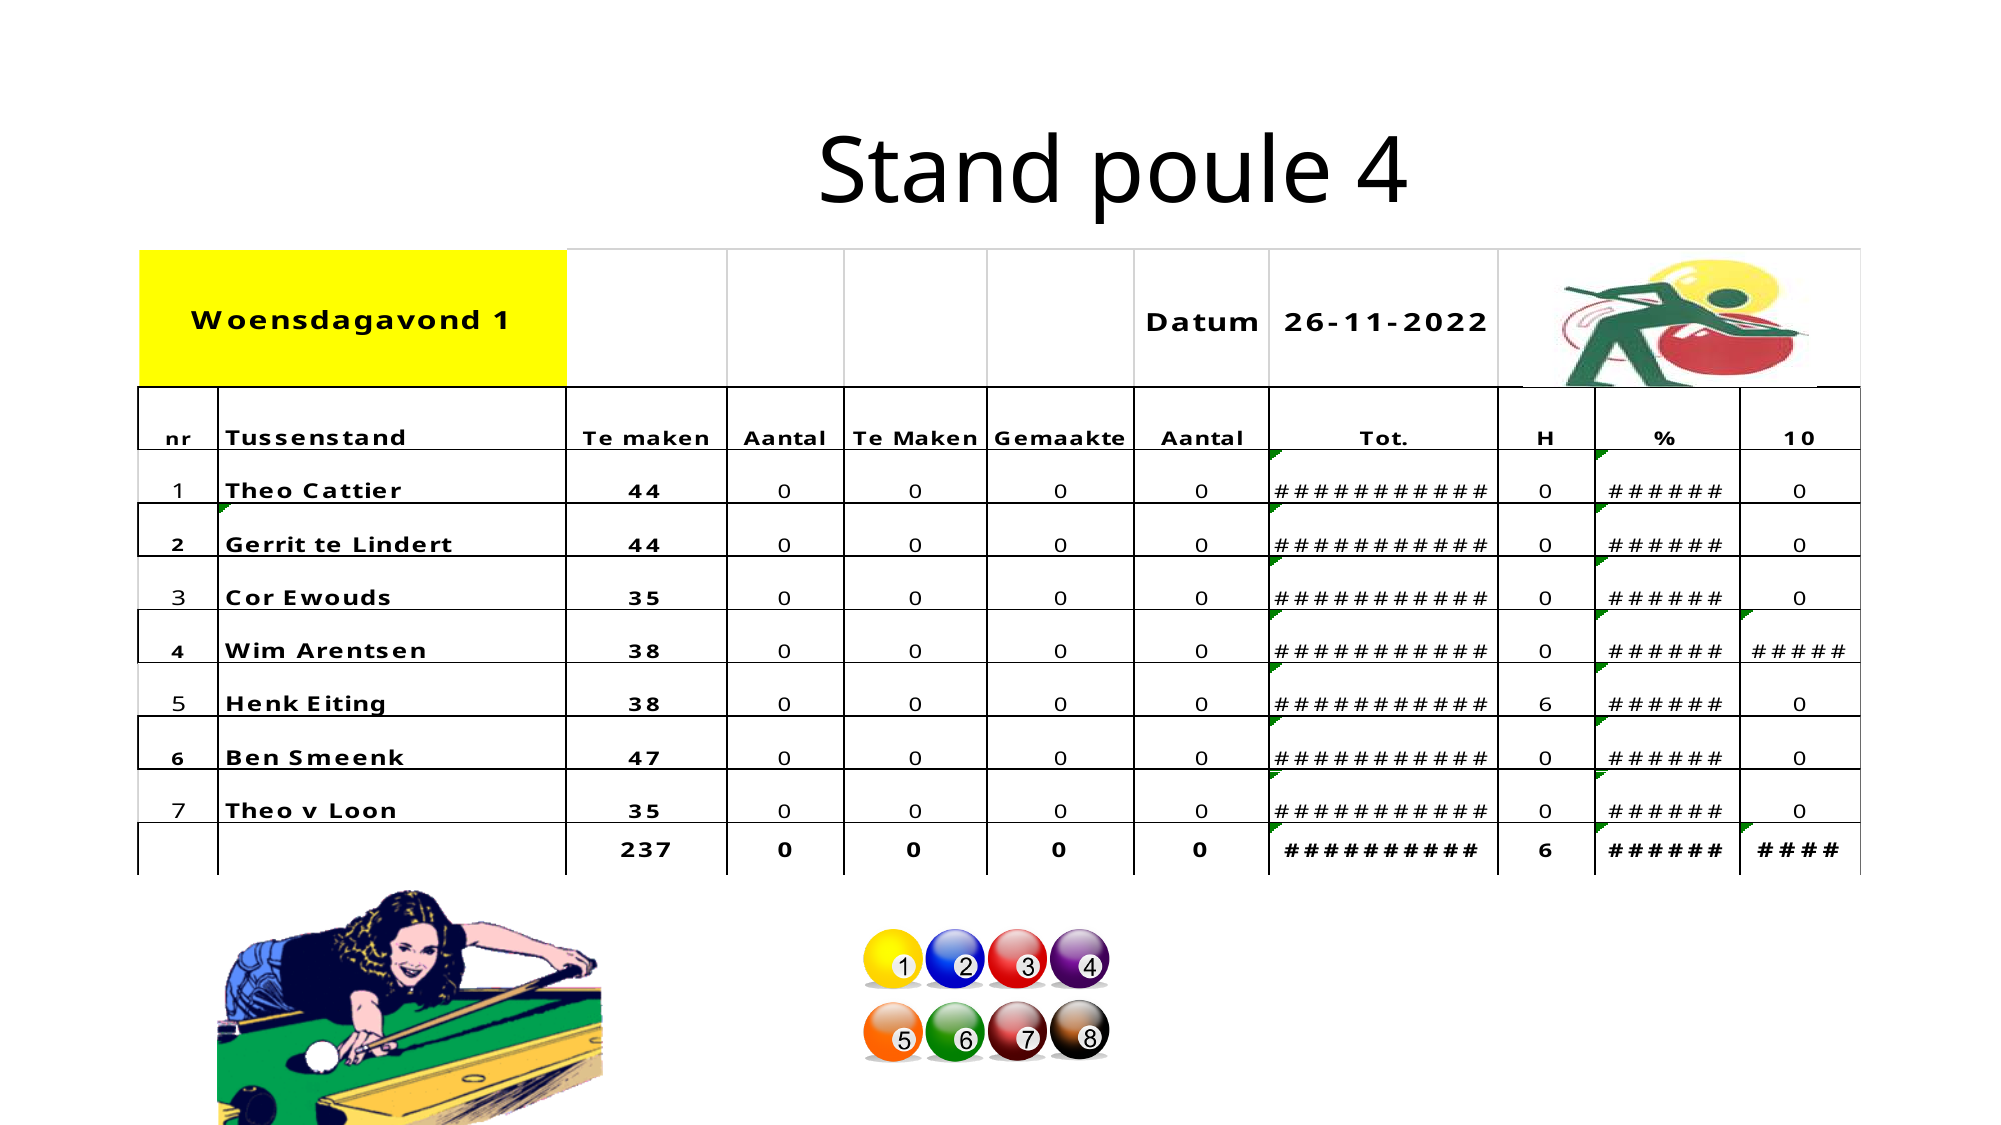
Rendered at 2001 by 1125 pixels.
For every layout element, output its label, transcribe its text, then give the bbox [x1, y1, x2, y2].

picture [217, 891, 603, 1125]
title Stand poule 4 [137, 59, 1863, 248]
picture [862, 919, 1111, 1066]
picture [137, 248, 1863, 877]
